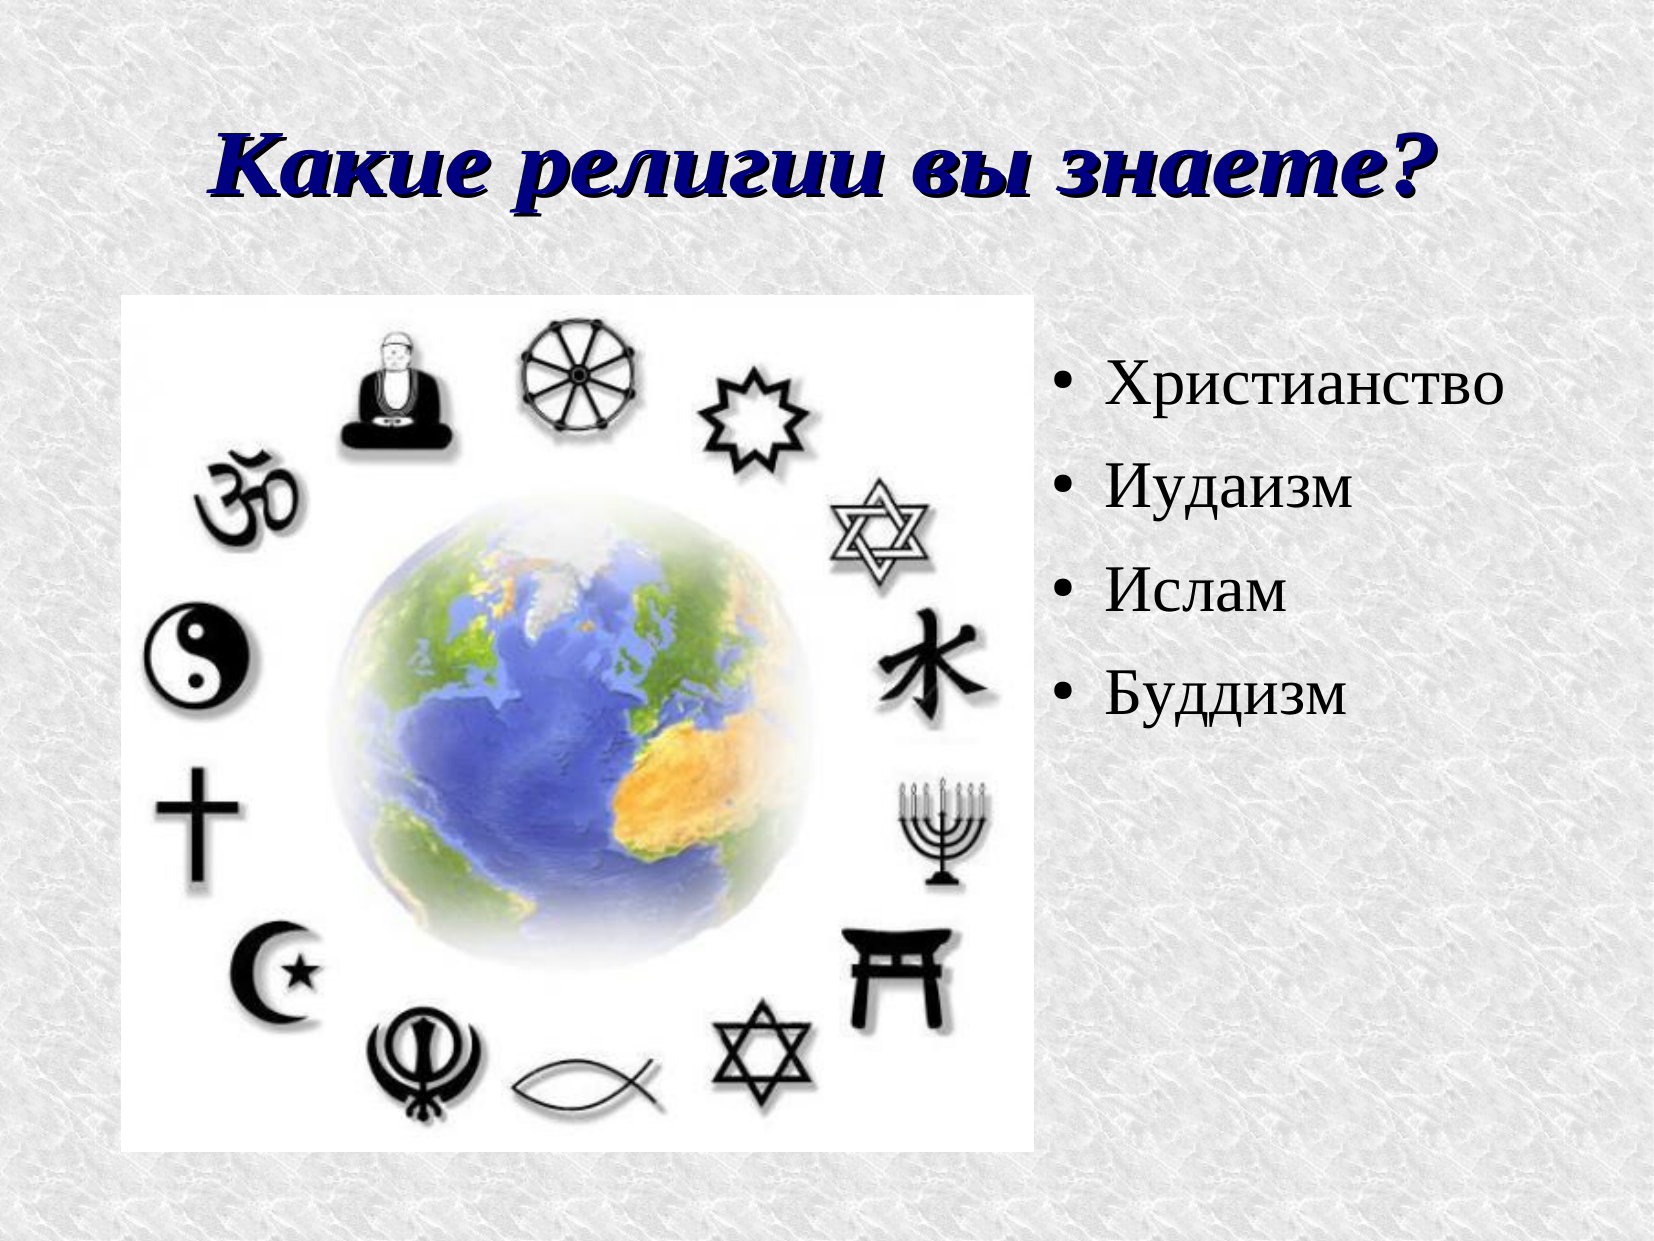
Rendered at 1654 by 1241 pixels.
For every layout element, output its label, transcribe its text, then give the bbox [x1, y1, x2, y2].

list Христианство Иудаизм Ислам Буддизм [1033, 344, 1565, 1164]
picture [0, 0, 1654, 1241]
title Какие религии вы знаете? [118, 58, 1531, 266]
